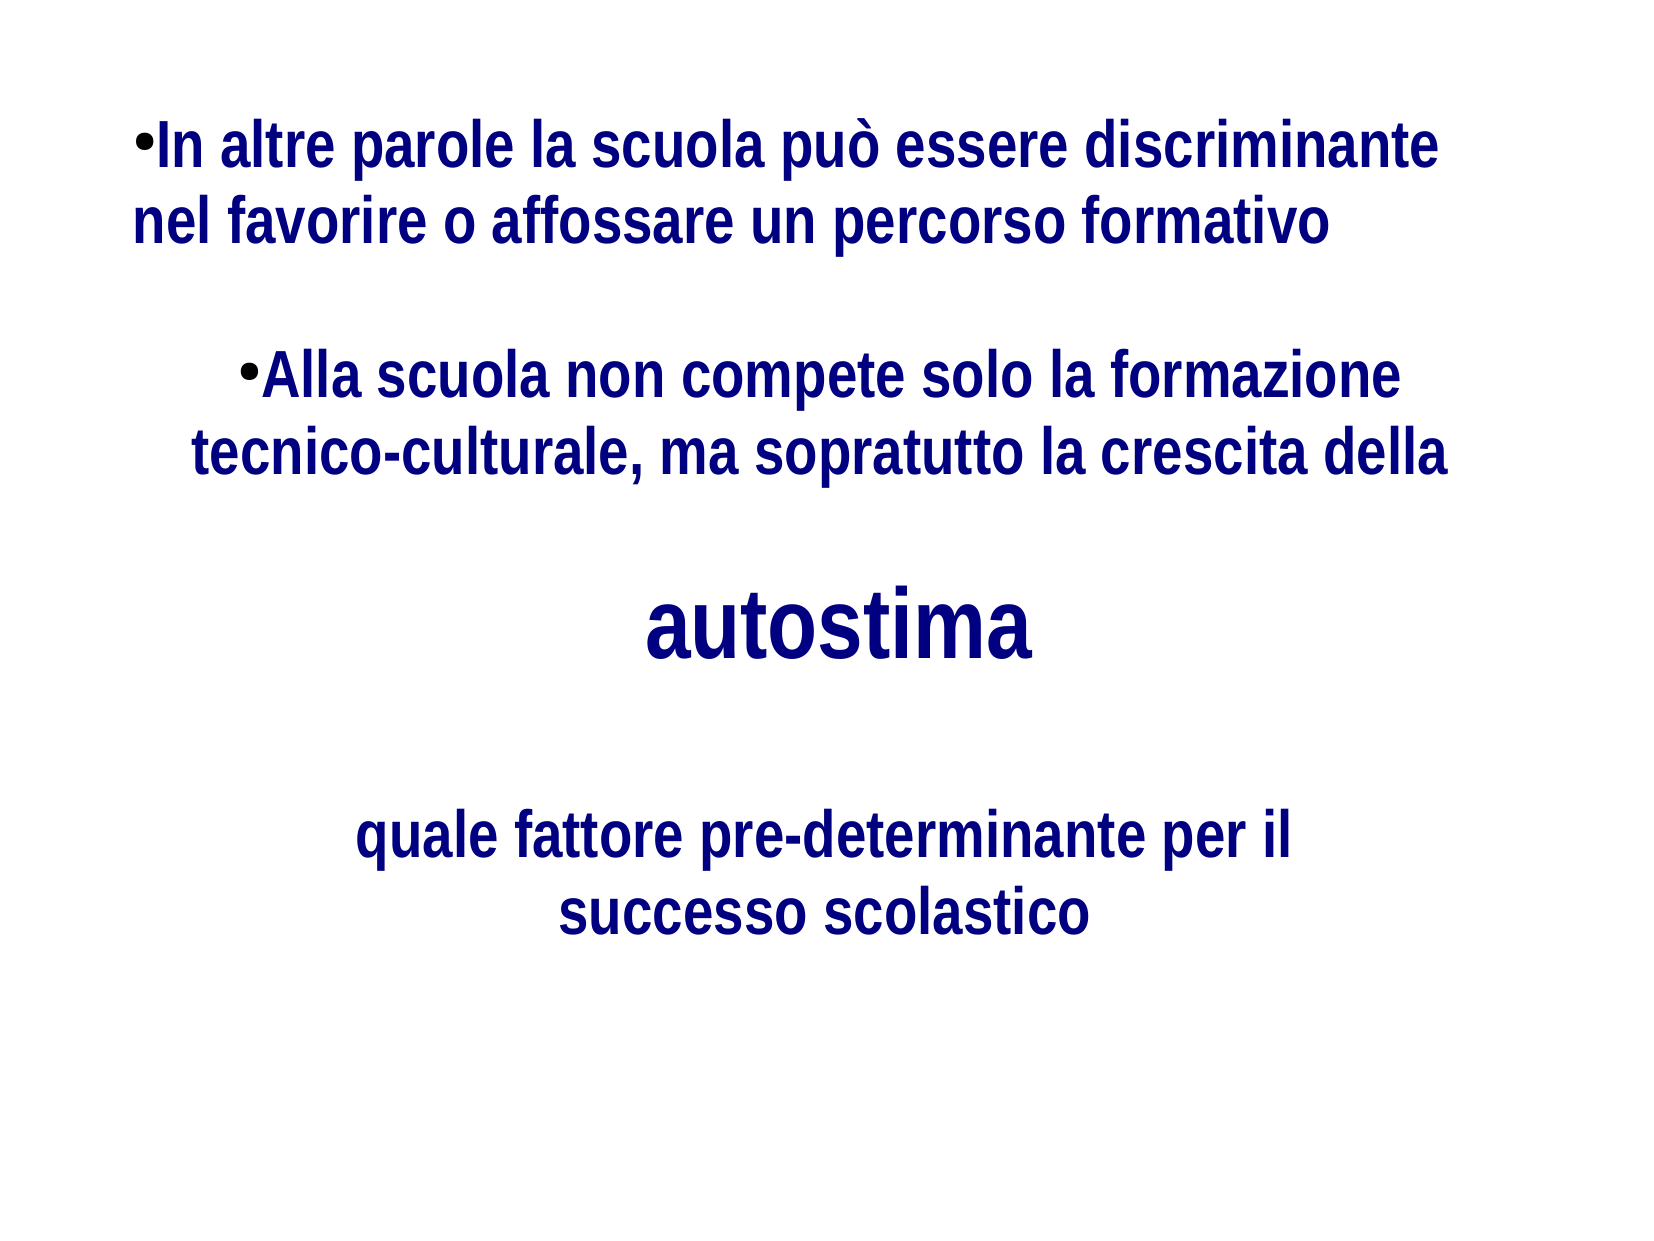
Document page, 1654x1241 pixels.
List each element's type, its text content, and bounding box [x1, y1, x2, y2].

text_box In altre parole la scuola può essere discriminante nel favorire o affossare un percorso formativo Alla scuola non compete solo la formazione tecnico-culturale, ma sopratutto la crescita della autostima quale fattore pre-determinante per il successo scolastico [118, 97, 1524, 957]
